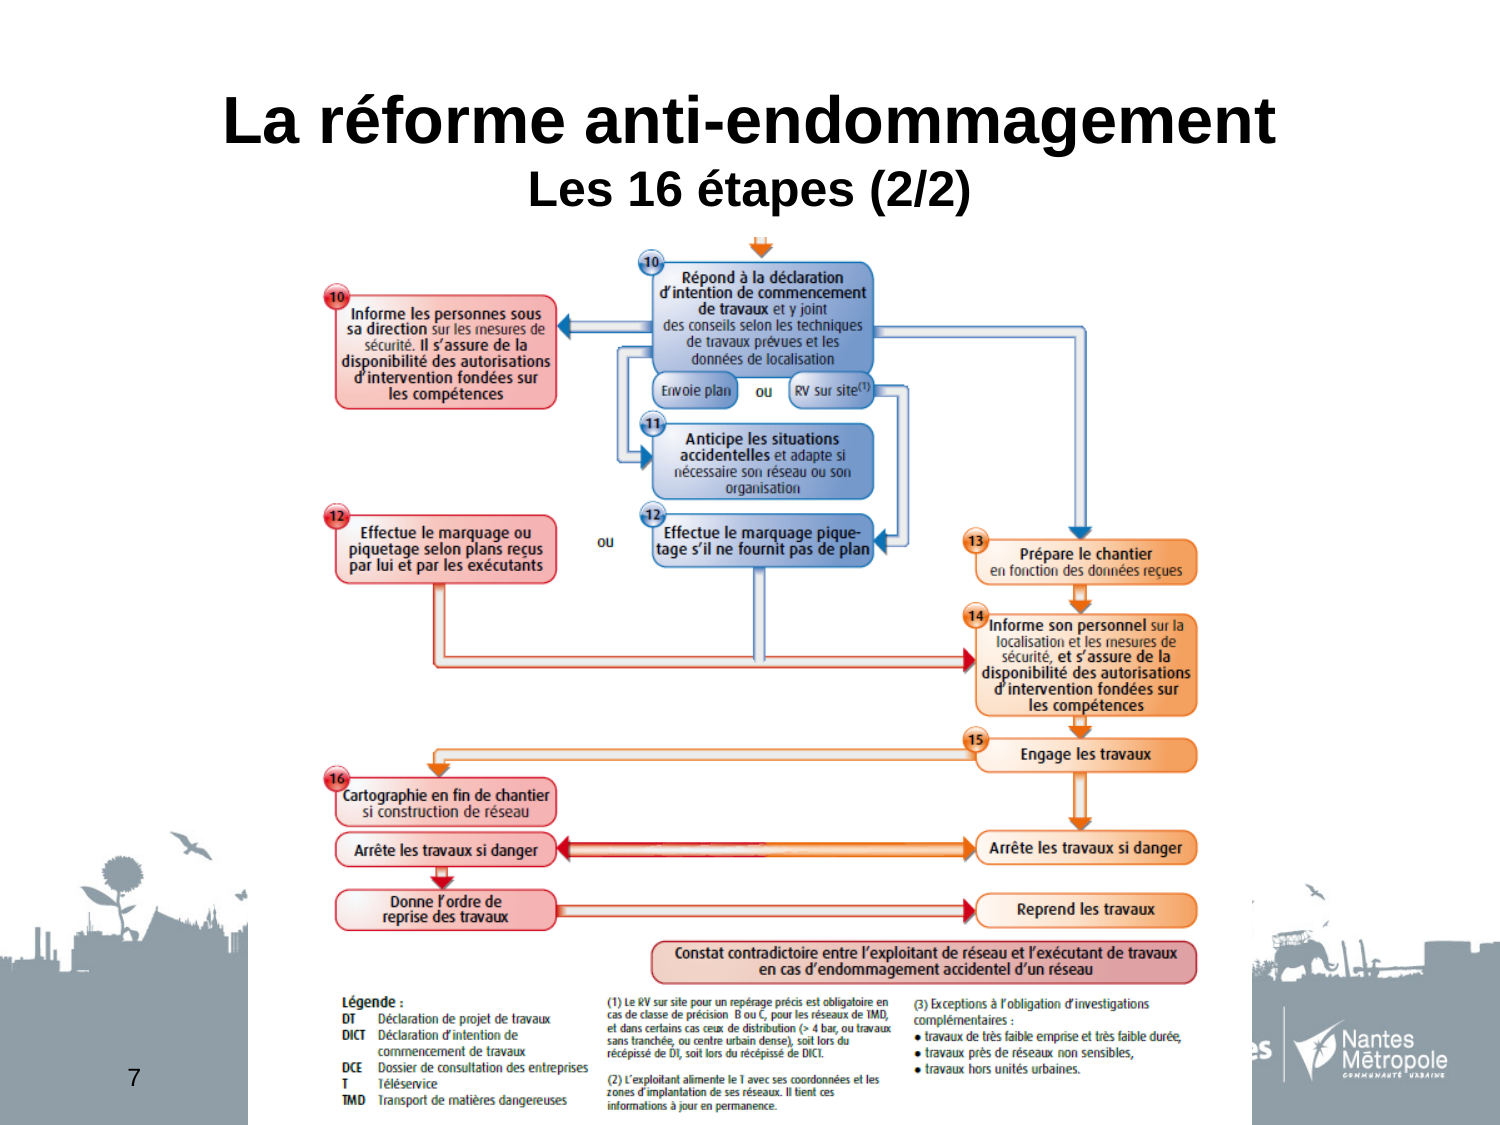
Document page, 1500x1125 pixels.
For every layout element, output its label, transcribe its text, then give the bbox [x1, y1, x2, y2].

title La réforme anti-endommagement Les 16 étapes (2/2) [112, 52, 1388, 241]
picture [0, 0, 1500, 1125]
